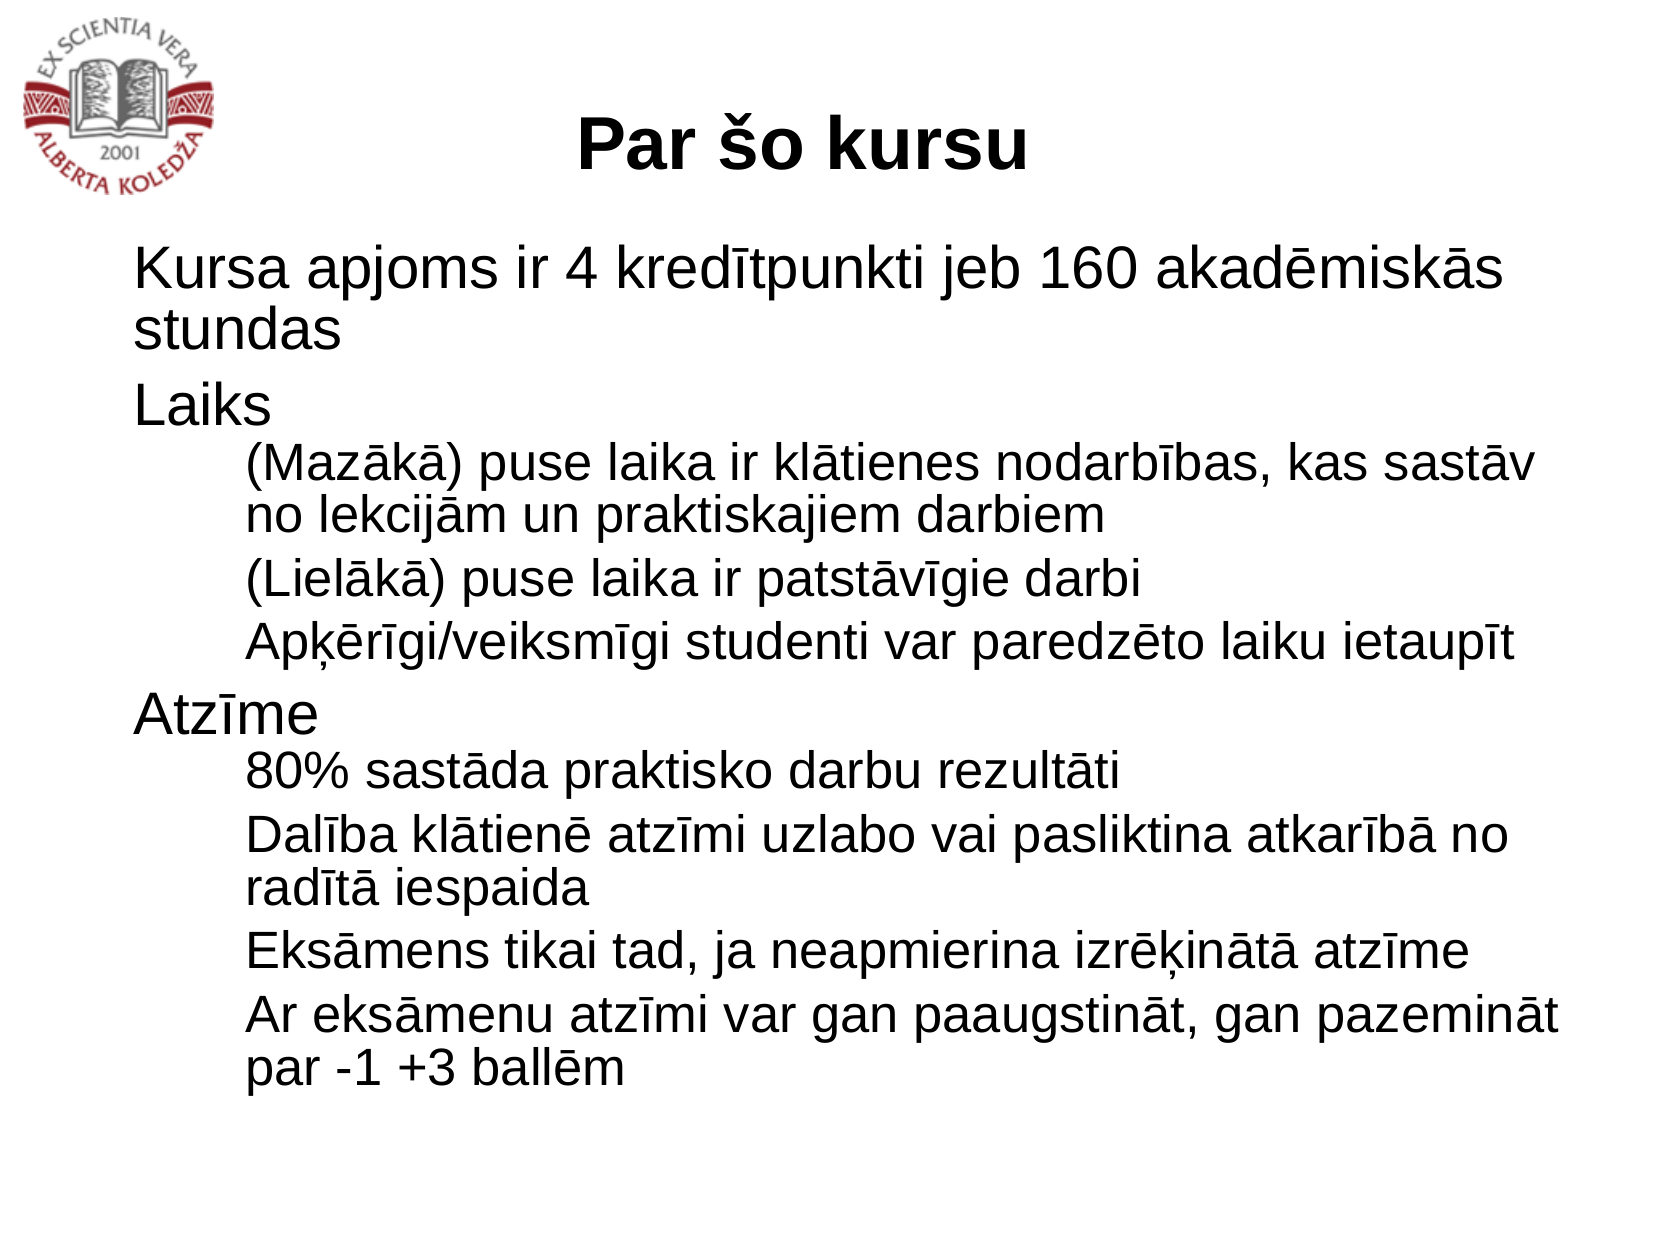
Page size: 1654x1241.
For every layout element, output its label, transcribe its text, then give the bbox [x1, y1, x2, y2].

picture [23, 17, 214, 195]
title Par šo kursu [94, 96, 1512, 195]
list Kursa apjoms ir 4 kredītpunkti jeb 160 akadēmiskās stundas Laiks (Mazākā) puse laika ir klātienes nodarbības, kas sastāv no lekcijām un praktiskajiem darbiem (Lielākā) puse laika ir patstāvīgie darbi Apķērīgi/veiksmīgi studenti var paredzēto laiku ietaupīt Atzīme 80% sastāda praktisko darbu rezultāti Dalība klātienē atzīmi uzlabo vai pasliktina atkarībā no radītā iespaida Eksāmens tikai tad, ja neapmierina izrēķinātā atzīme Ar eksāmenu atzīmi var gan paaugstināt, gan pazemināt par -1 +3 ballēm [82, 236, 1569, 1107]
